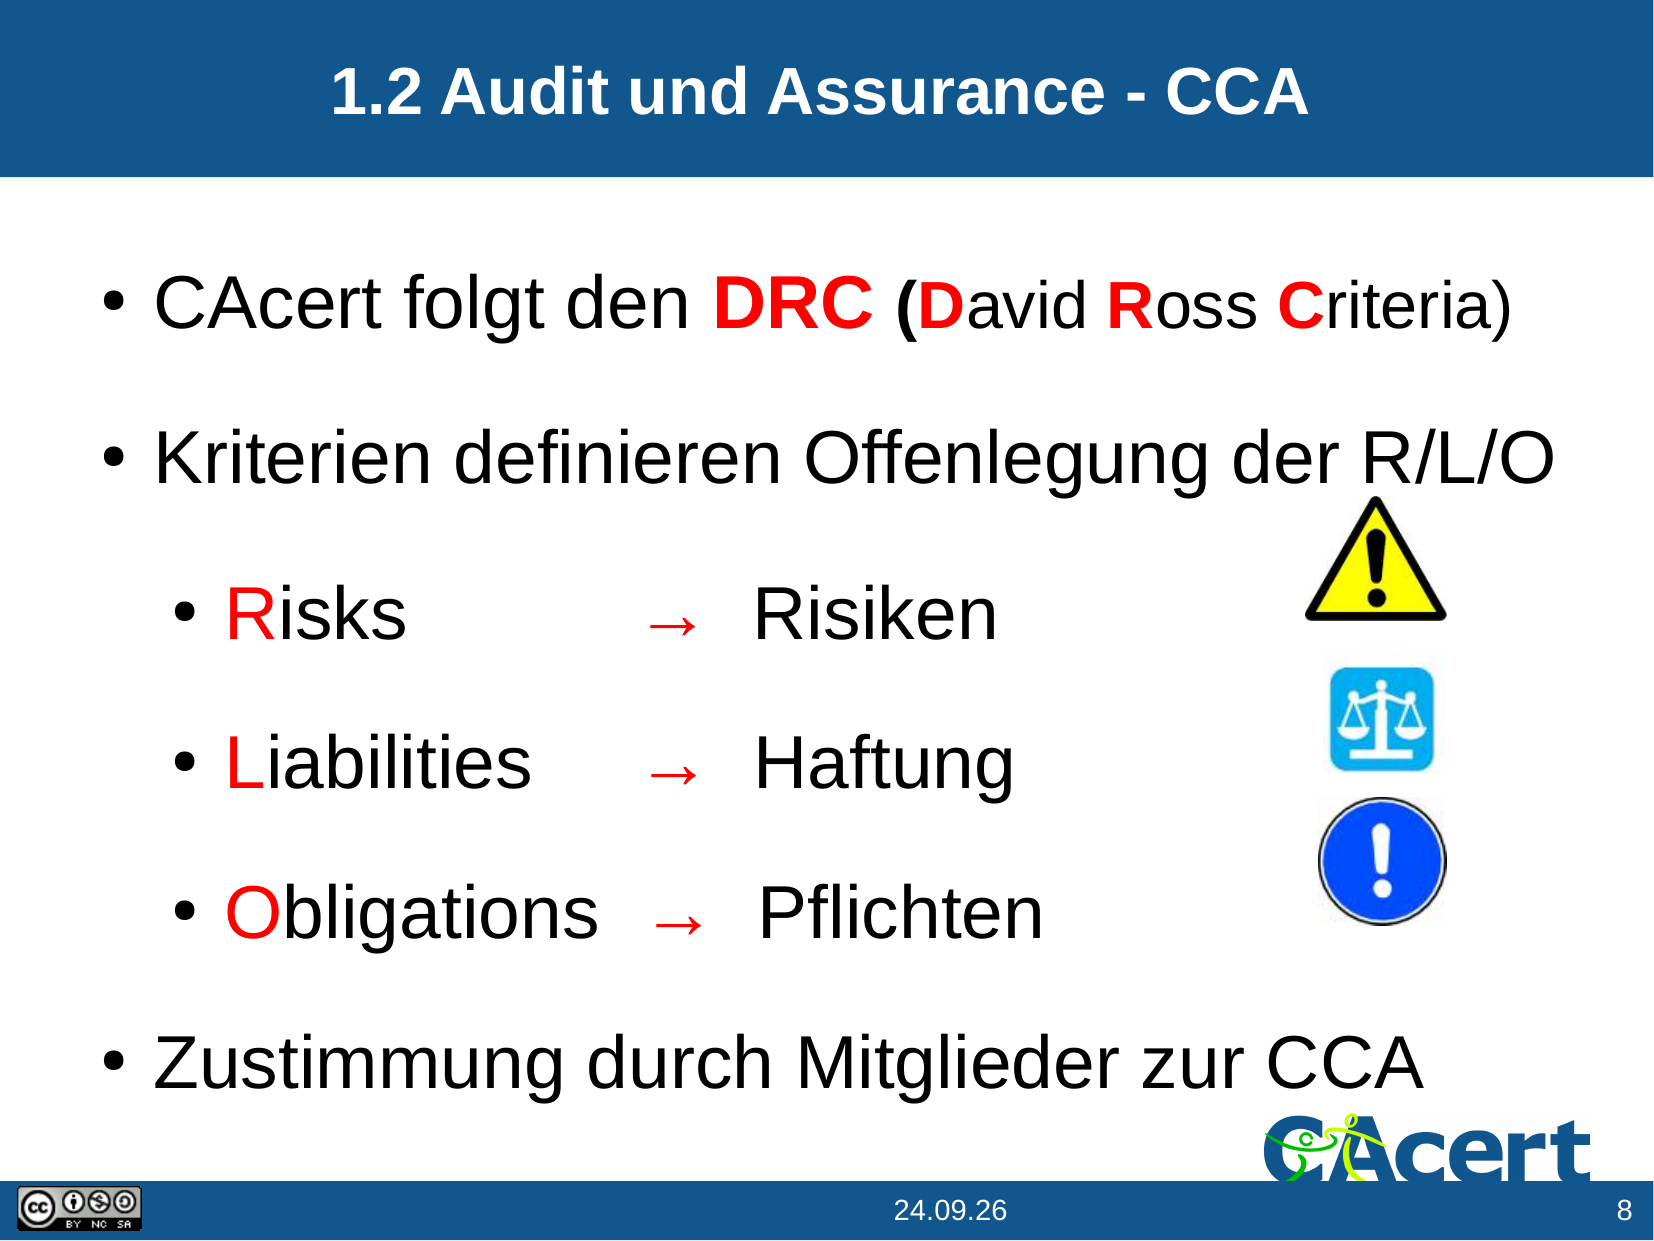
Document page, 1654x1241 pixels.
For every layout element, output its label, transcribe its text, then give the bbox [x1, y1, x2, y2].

picture [17, 1186, 142, 1231]
picture [1305, 496, 1447, 621]
list CAcert folgt den DRC (David Ross Criteria) Kriterien definieren Offenlegung der R/L/O Risks → Risiken Liabilities → Haftung Obligations → Pflichten Zustimmung durch Mitglieder zur CCA [82, 218, 1571, 1077]
picture [1318, 797, 1447, 926]
picture [1263, 1112, 1591, 1181]
picture [1323, 649, 1447, 773]
title 1.2 Audit und Assurance - CCA [76, 17, 1565, 166]
